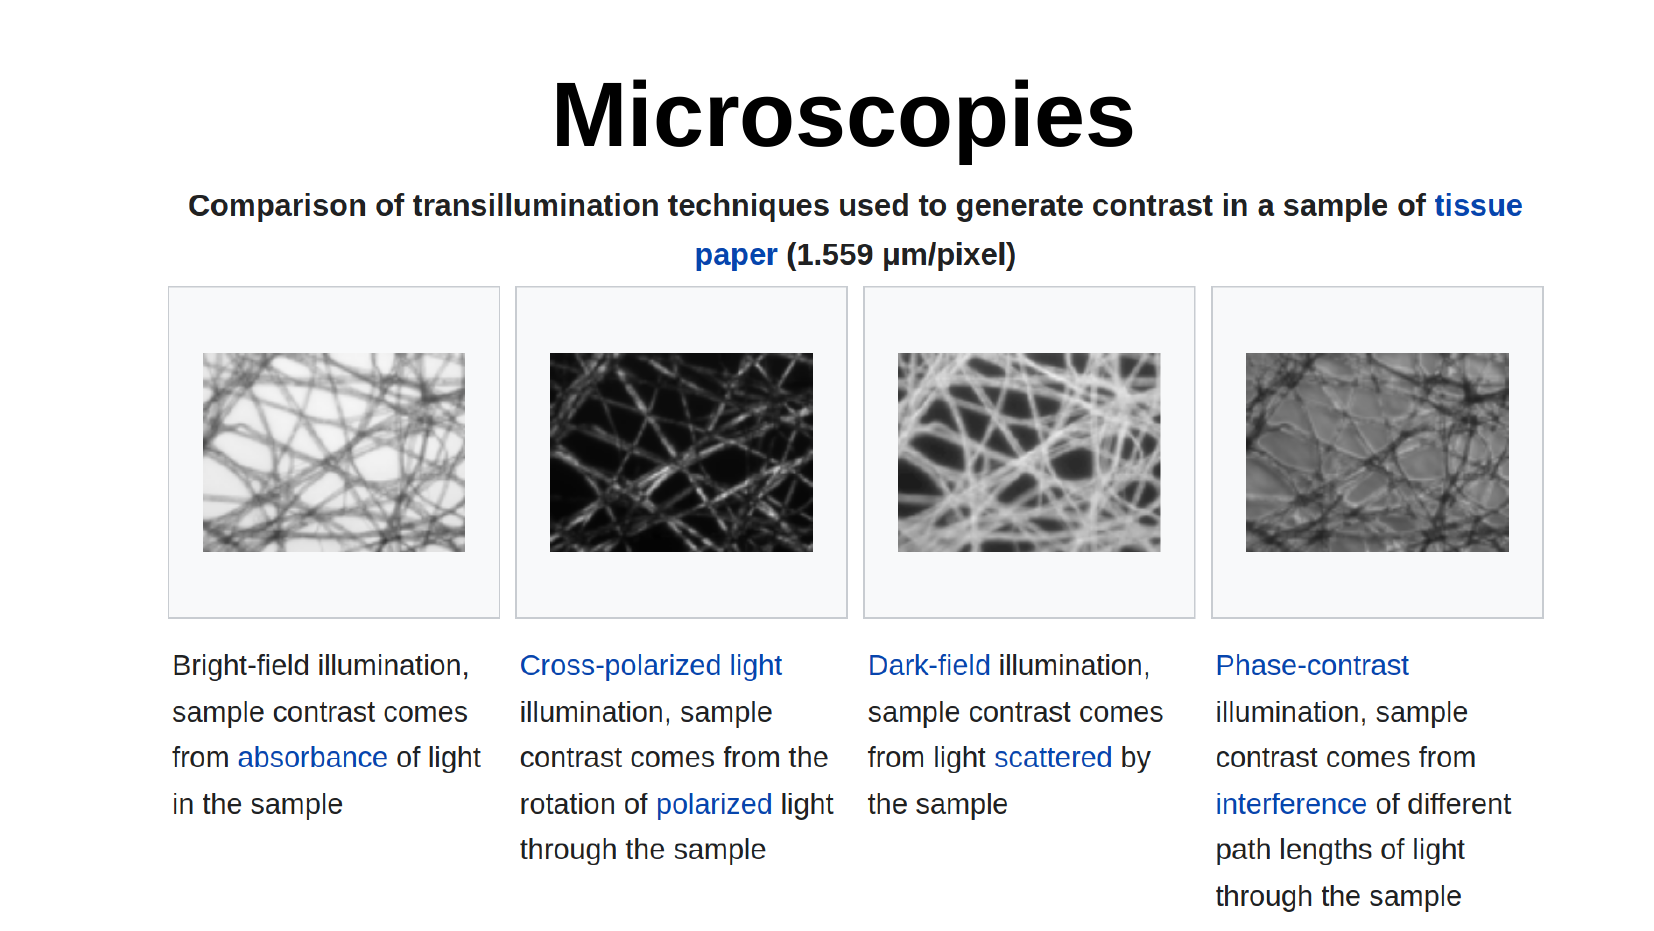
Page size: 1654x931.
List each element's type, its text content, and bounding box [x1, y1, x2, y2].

picture [133, 188, 1562, 922]
title Microscopies [11, 0, 1654, 269]
